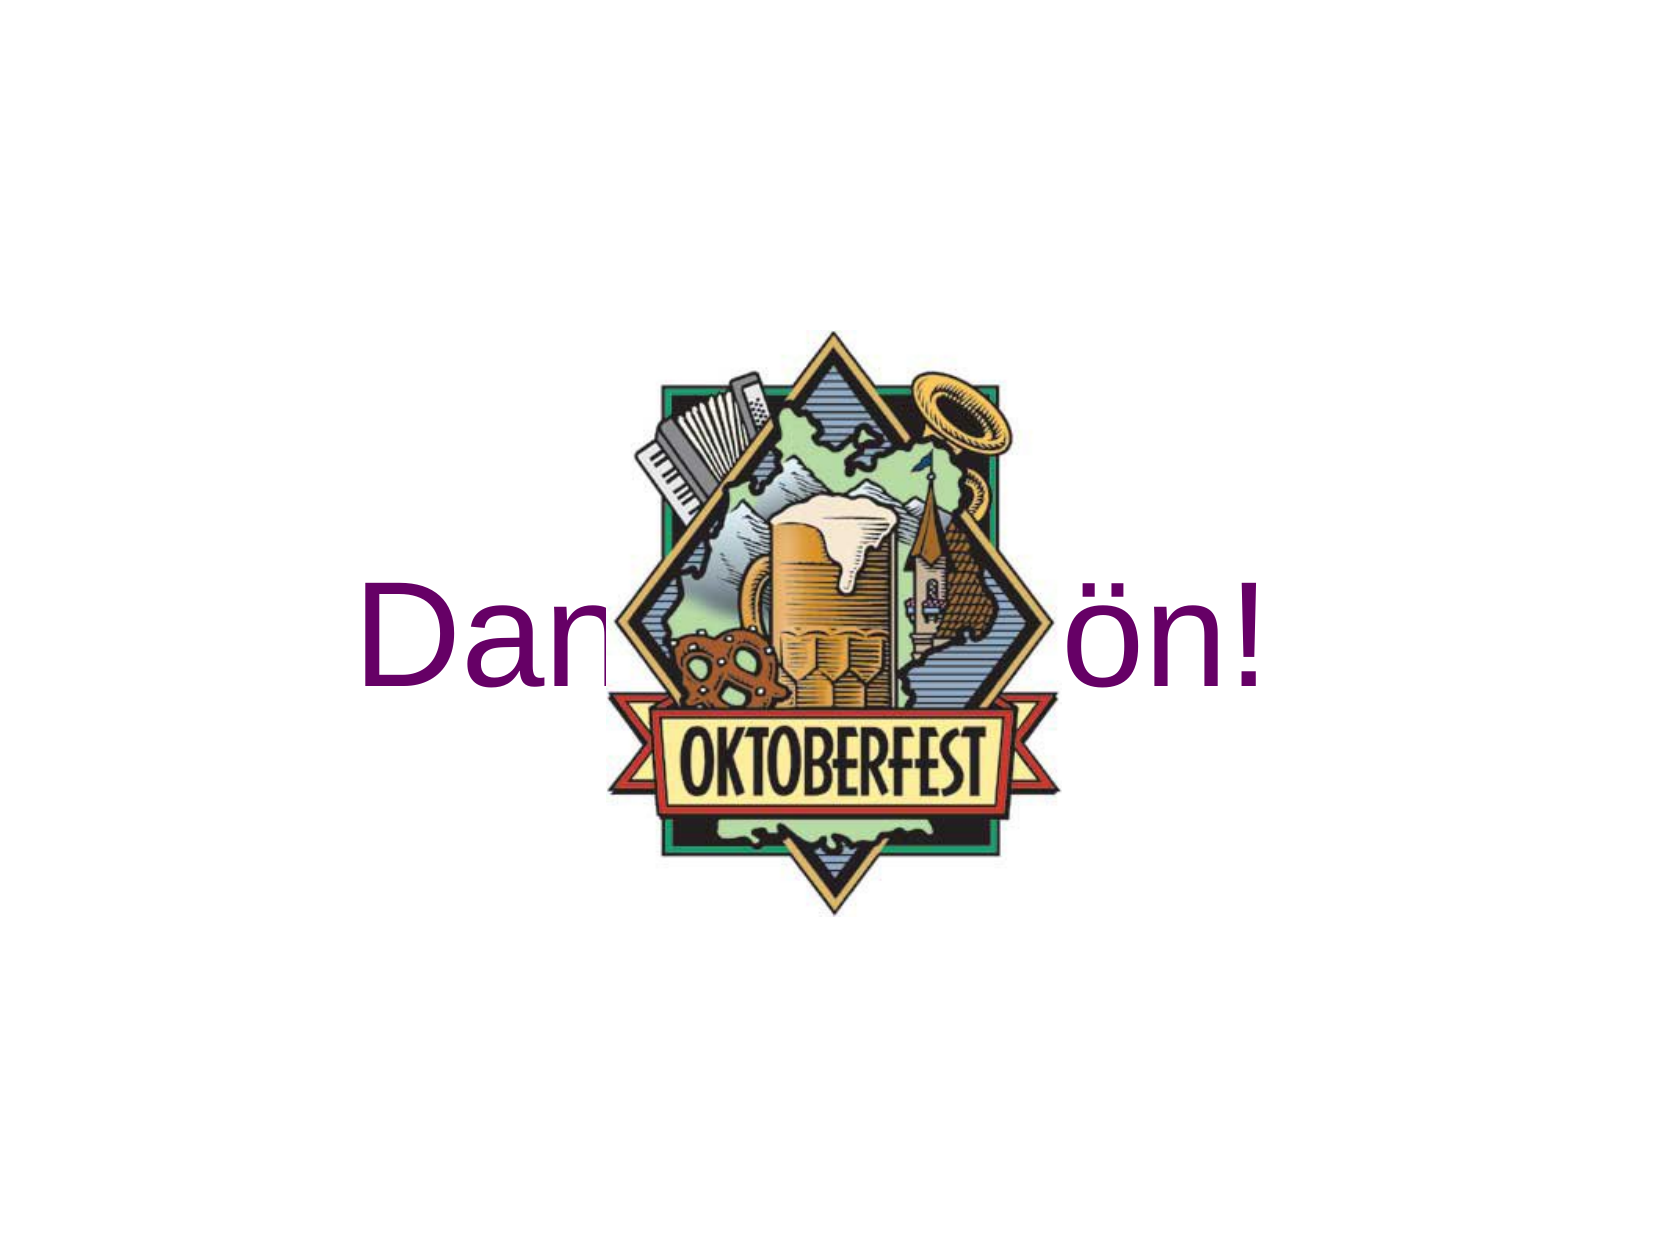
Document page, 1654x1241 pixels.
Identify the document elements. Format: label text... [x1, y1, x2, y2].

subtitle Danke schön! [88, 59, 1536, 1211]
picture [606, 330, 1062, 917]
